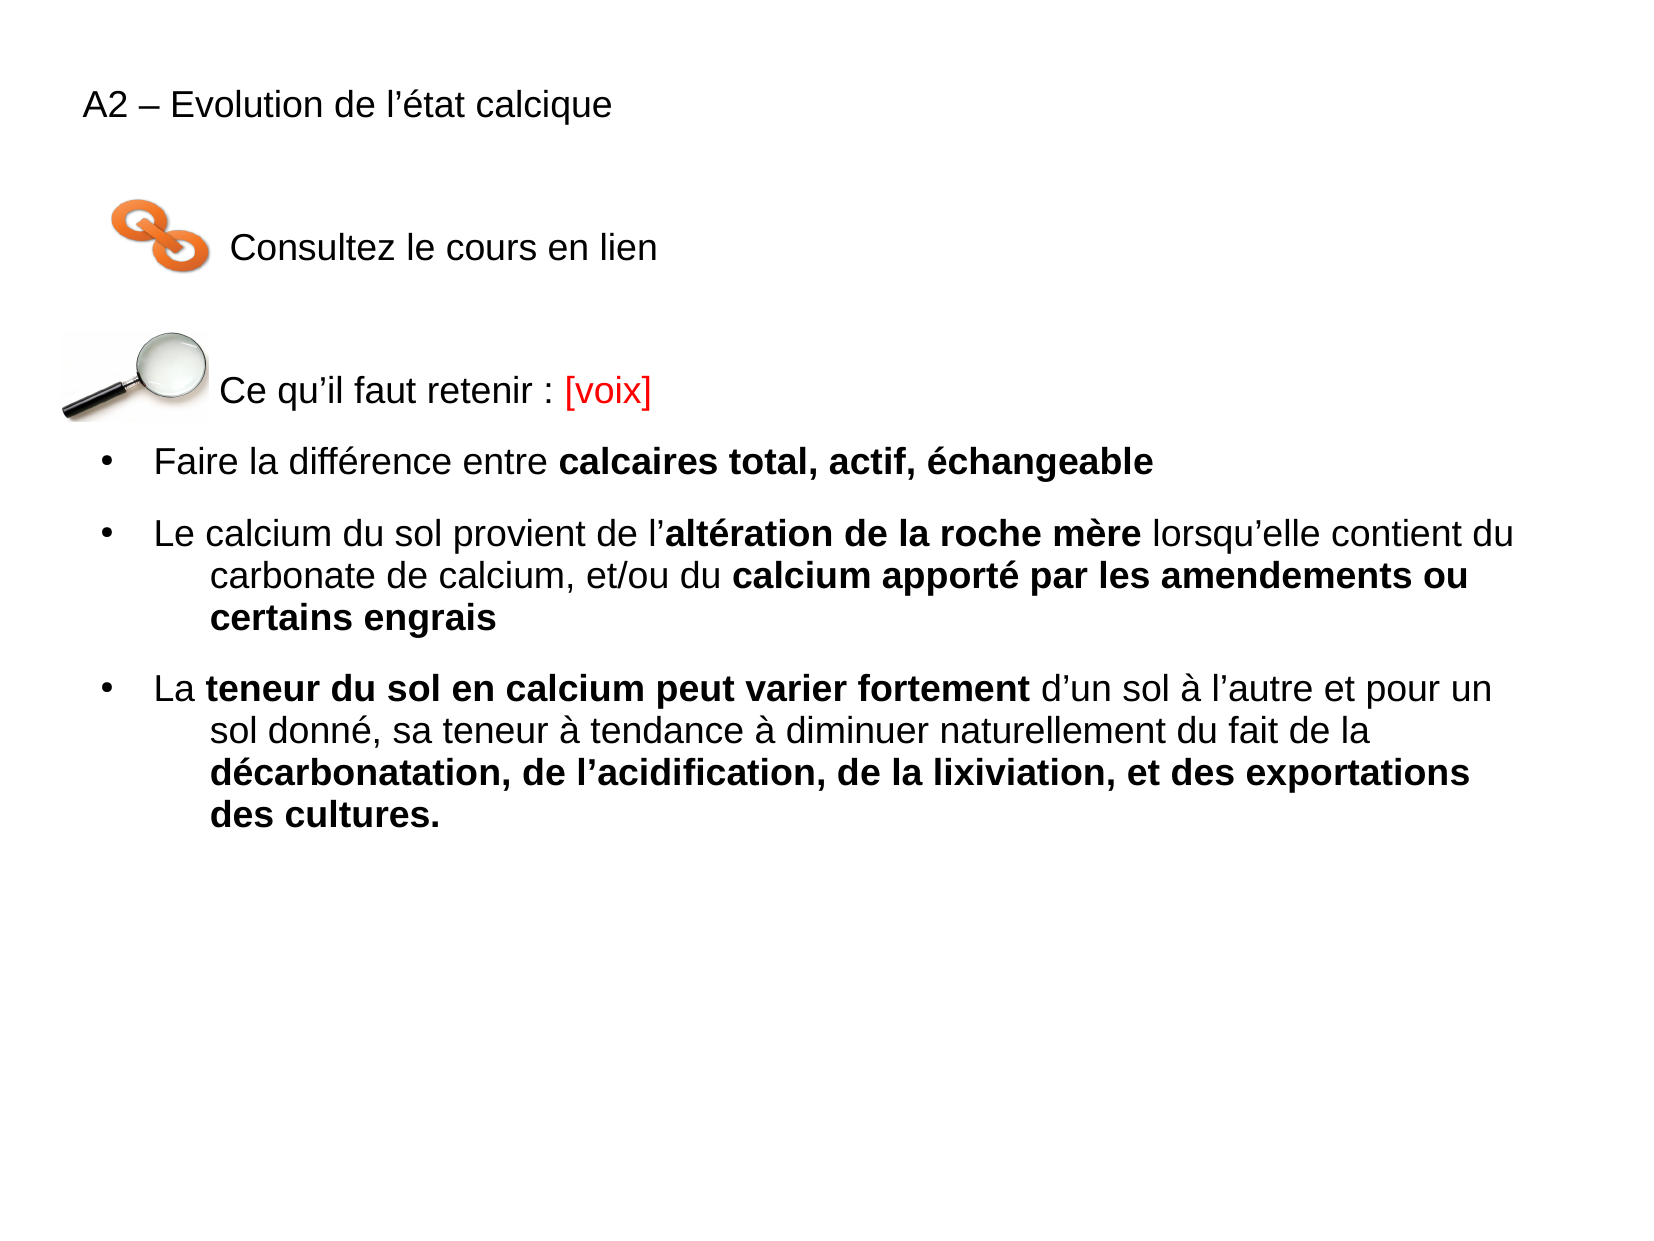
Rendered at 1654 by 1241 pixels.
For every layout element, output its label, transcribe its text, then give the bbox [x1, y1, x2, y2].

list A2 – Evolution de l’état calcique Consultez le cours en lien Ce qu’il faut retenir : [voix] Faire la différence entre calcaires total, actif, échangeable Le calcium du sol provient de l’altération de la roche mère lorsqu’elle contient du carbonate de calcium, et/ou du calcium apporté par les amendements ou certains engrais La teneur du sol en calcium peut varier fortement d’un sol à l’autre et pour un sol donné, sa teneur à tendance à diminuer naturellement du fait de la décarbonatation, de l’acidification, de la lixiviation, et des exportations des cultures. [82, 83, 1538, 1010]
picture [60, 331, 209, 422]
picture [104, 194, 217, 278]
